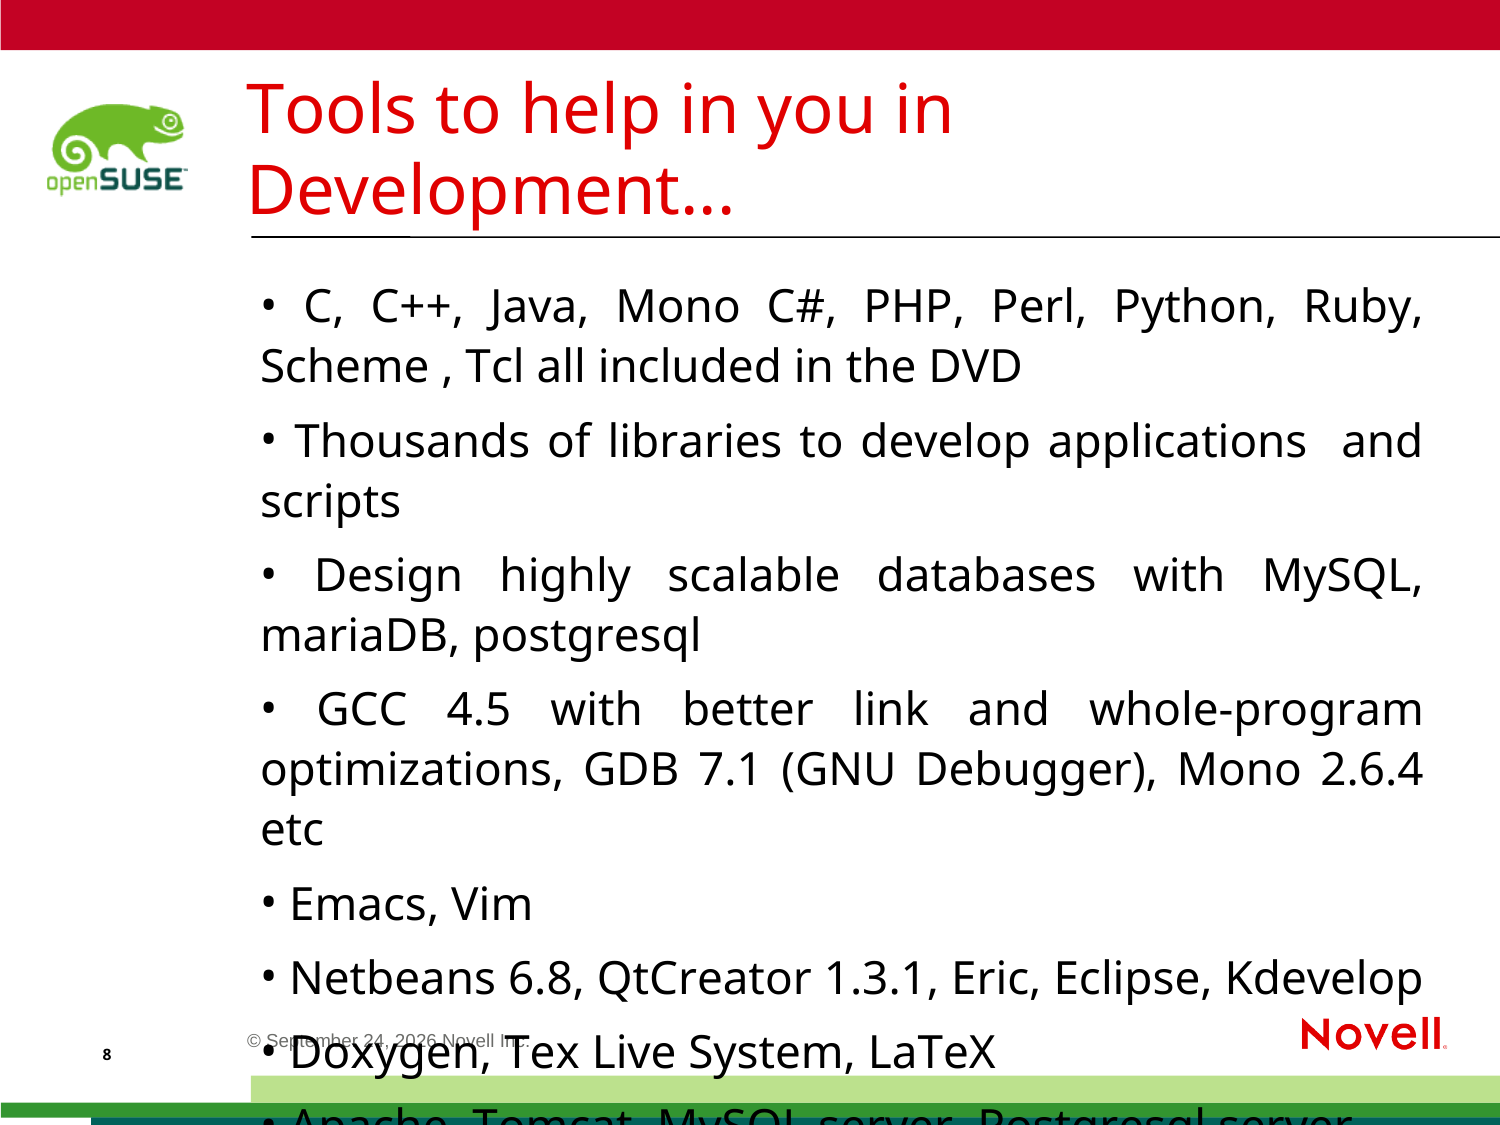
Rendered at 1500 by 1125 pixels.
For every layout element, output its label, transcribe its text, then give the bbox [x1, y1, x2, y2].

picture [47, 104, 188, 197]
title Tools to help in you in Development... [246, 60, 1453, 239]
list C, C++, Java, Mono C#, PHP, Perl, Python, Ruby, Scheme , Tcl all included in the DVD Thousands of libraries to develop applications and scripts Design highly scalable databases with MySQL, mariaDB, postgresql GCC 4.5 with better link and whole-program optimizations, GDB 7.1 (GNU Debugger), Mono 2.6.4 etc Emacs, Vim Netbeans 6.8, QtCreator 1.3.1, Eric, Eclipse, Kdevelop Doxygen, Tex Live System, LaTeX Apache, Tomcat, MySQL server, Postgresql server [245, 267, 1458, 1066]
